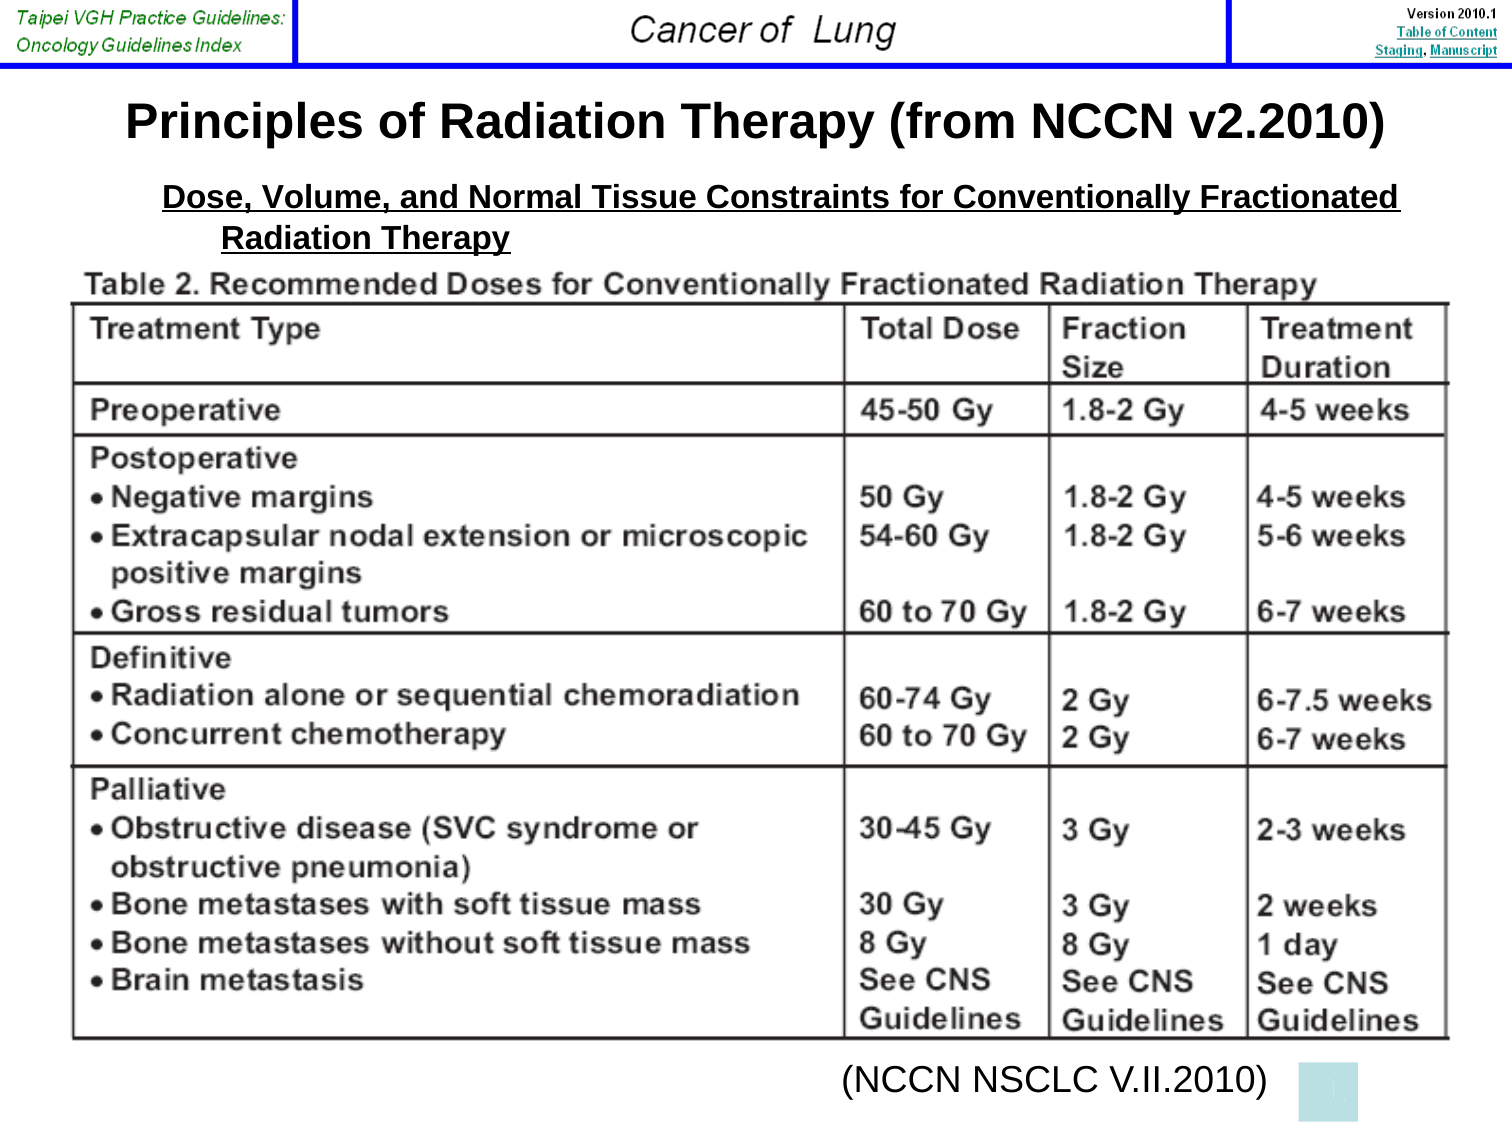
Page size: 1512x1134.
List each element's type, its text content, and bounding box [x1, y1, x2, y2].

list Dose, Volume, and Normal Tissue Constraints for Conventionally Fractionated Radiation Therapy [87, 165, 1489, 274]
text_box (NCCN NSCLC V.II.2010) [826, 1047, 1284, 1107]
picture [52, 262, 1460, 1053]
title Principles of Radiation Therapy (from NCCN v2.2010) [0, 70, 1512, 166]
